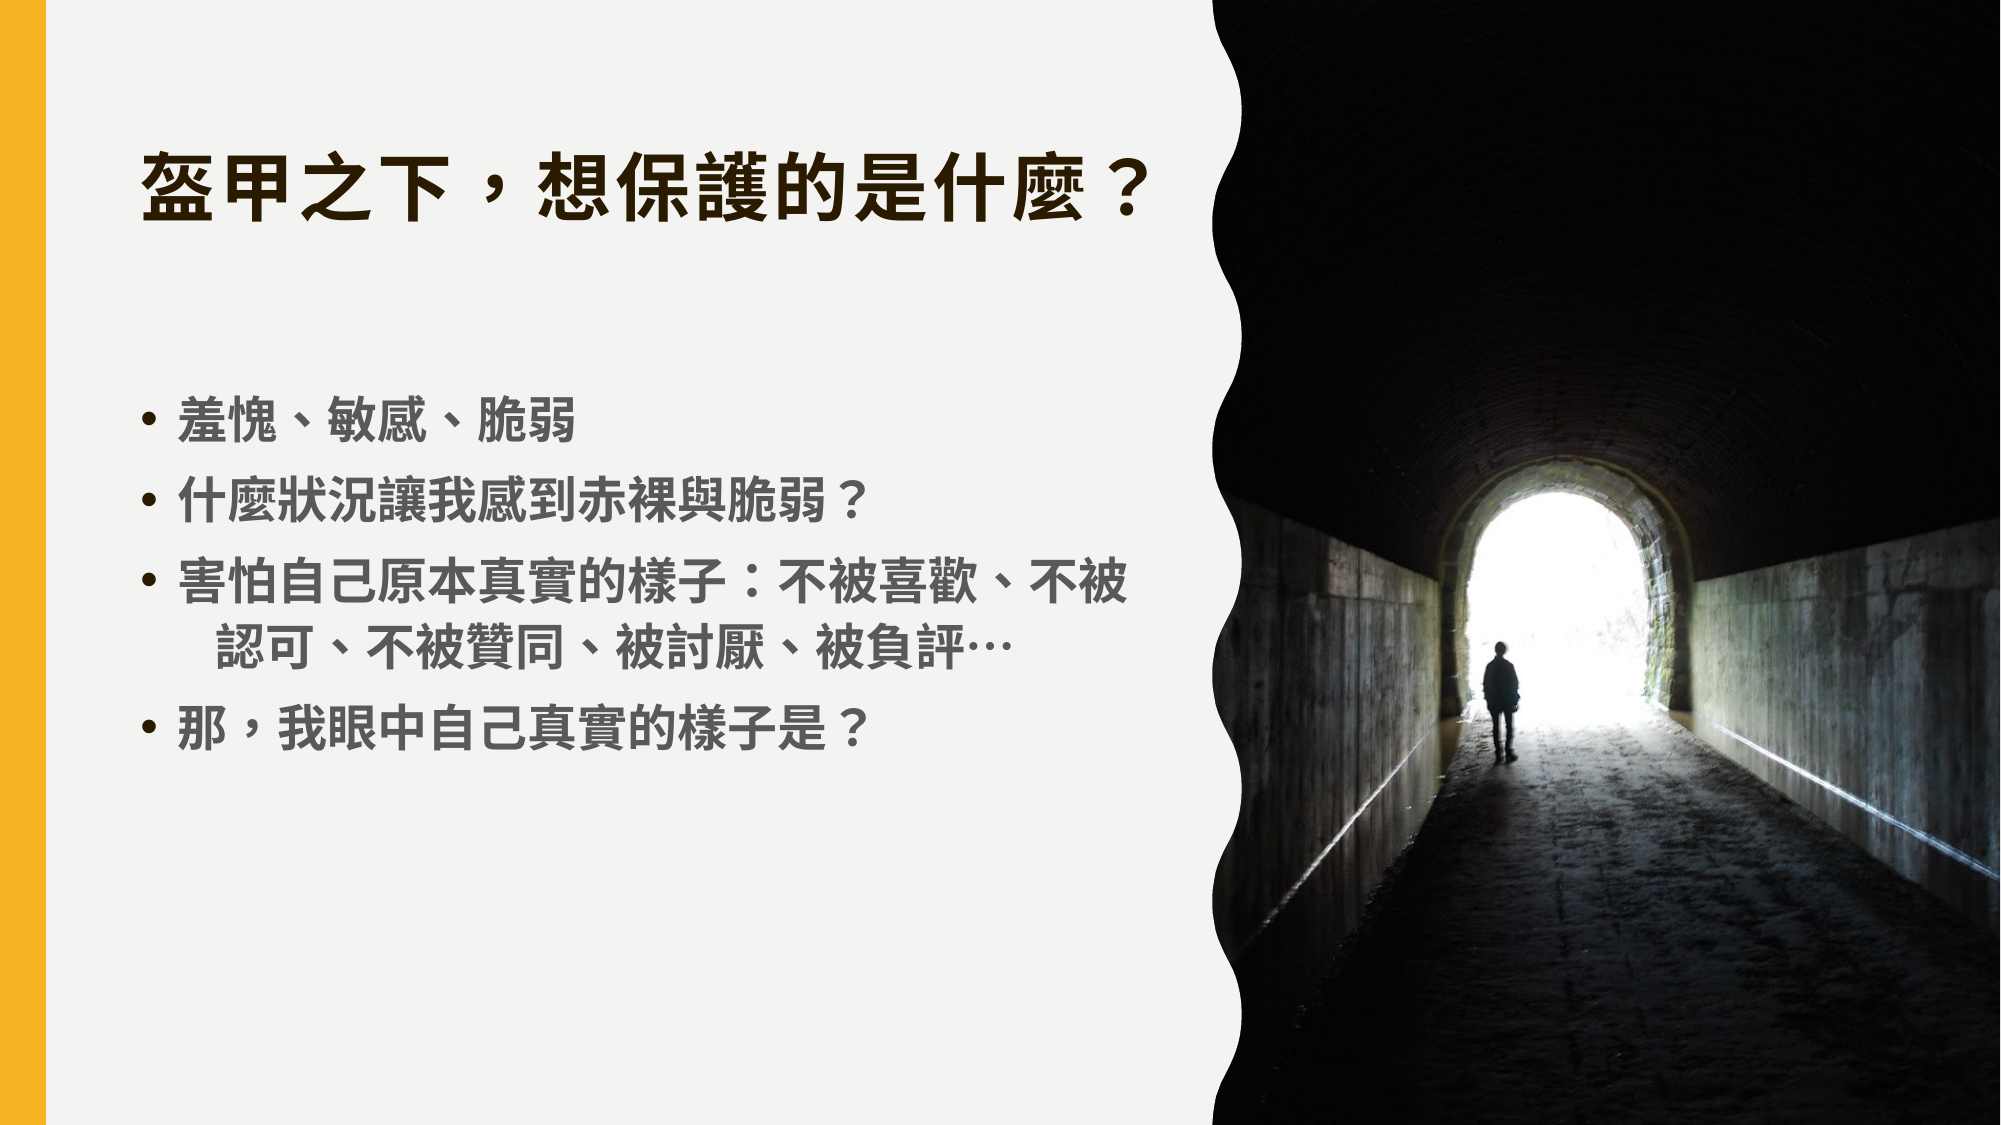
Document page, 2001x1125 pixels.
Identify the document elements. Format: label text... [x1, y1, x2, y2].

list 羞愧、敏感、脆弱 什麼狀況讓我感到赤裸與脆弱？ 害怕自己原本真實的樣子：不被喜歡、不被認可、不被贊同、被討厭、被負評… 那，我眼中自己真實的樣子是？ [125, 375, 1155, 965]
picture [1213, 0, 2000, 1125]
text_box [0, 0, 1242, 1125]
title 盔甲之下，想保護的是什麼？ [125, 62, 1113, 308]
